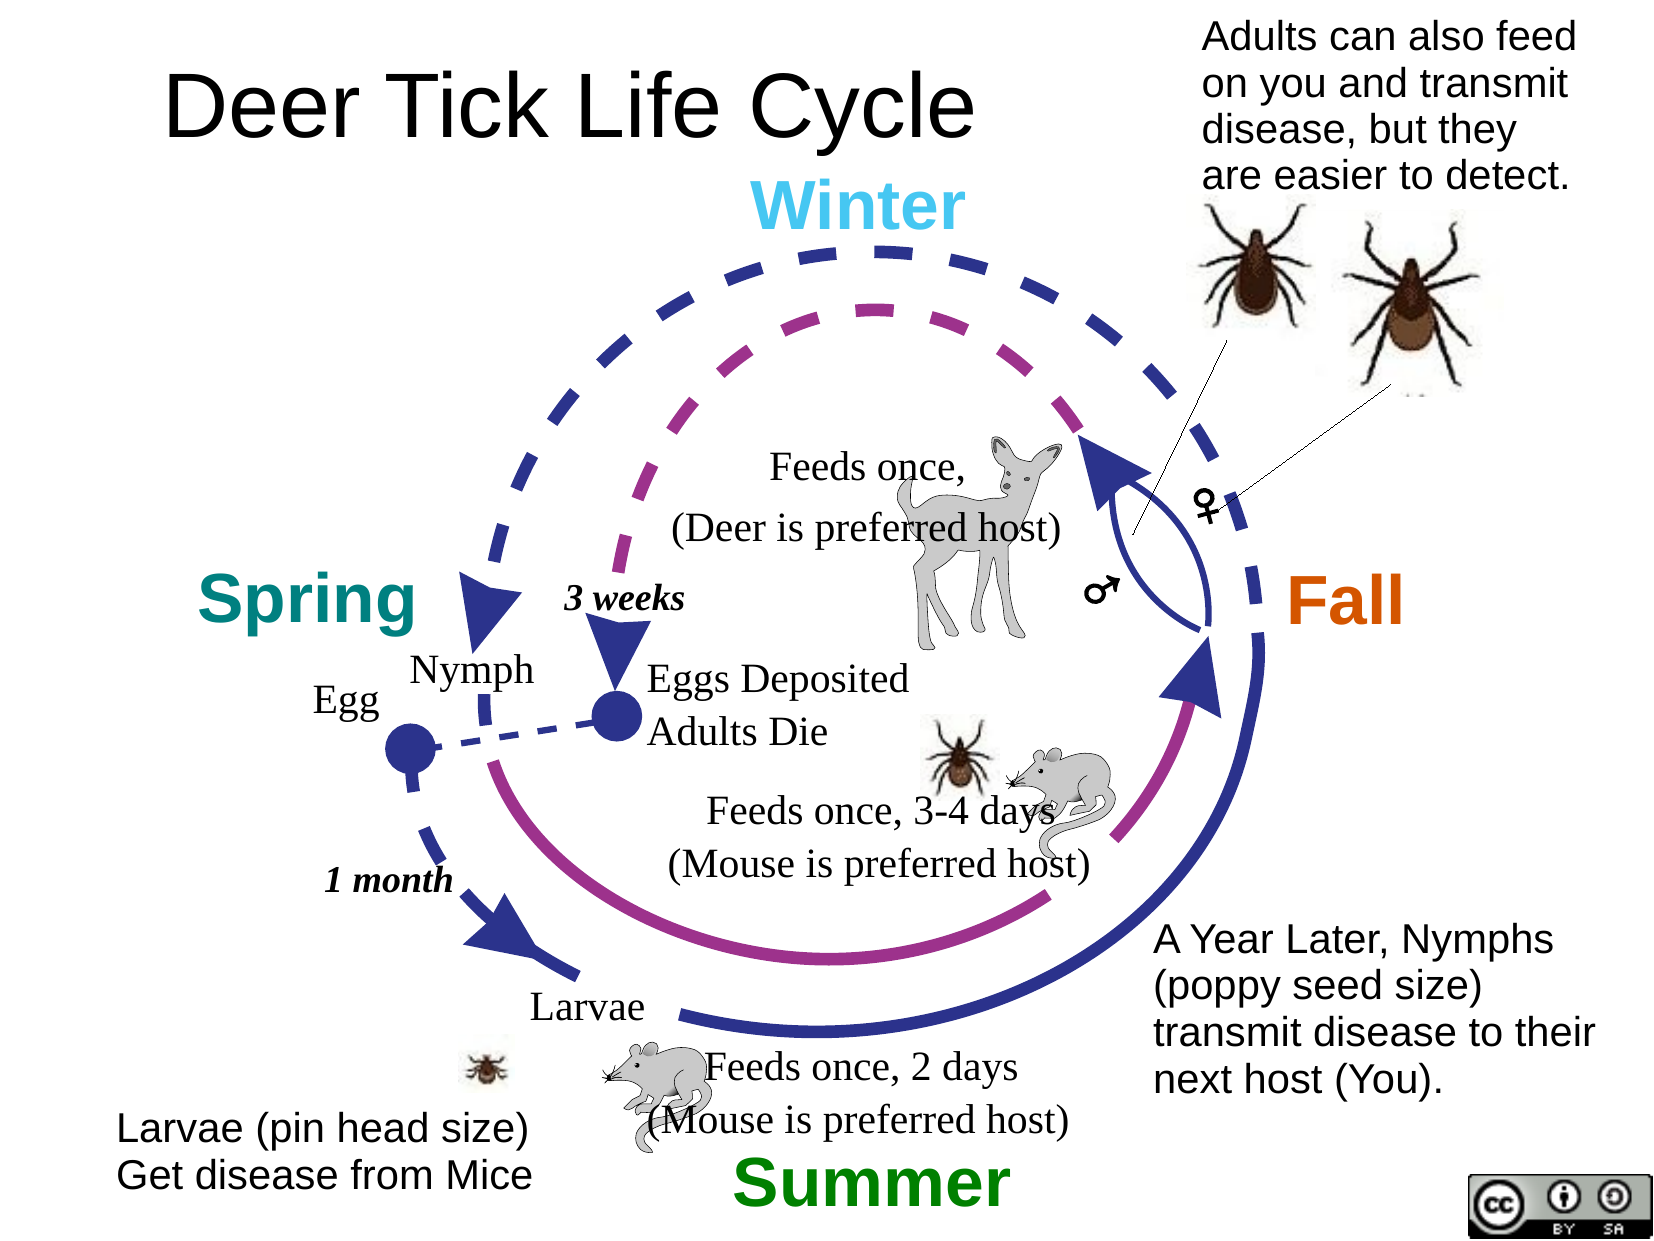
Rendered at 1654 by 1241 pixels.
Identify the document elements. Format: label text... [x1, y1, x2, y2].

picture [1468, 1174, 1653, 1239]
title Deer Tick Life Cycle [7, 2, 1134, 210]
text_box Larvae (pin head size) Get disease from Mice [101, 1097, 549, 1206]
text_box Adults can also feed on you and transmit disease, but they are easier to detect. [1186, 5, 1593, 207]
picture [178, 123, 1504, 1241]
text_box A Year Later, Nymphs (poppy seed size) transmit disease to their next host (You). [1138, 908, 1612, 1110]
